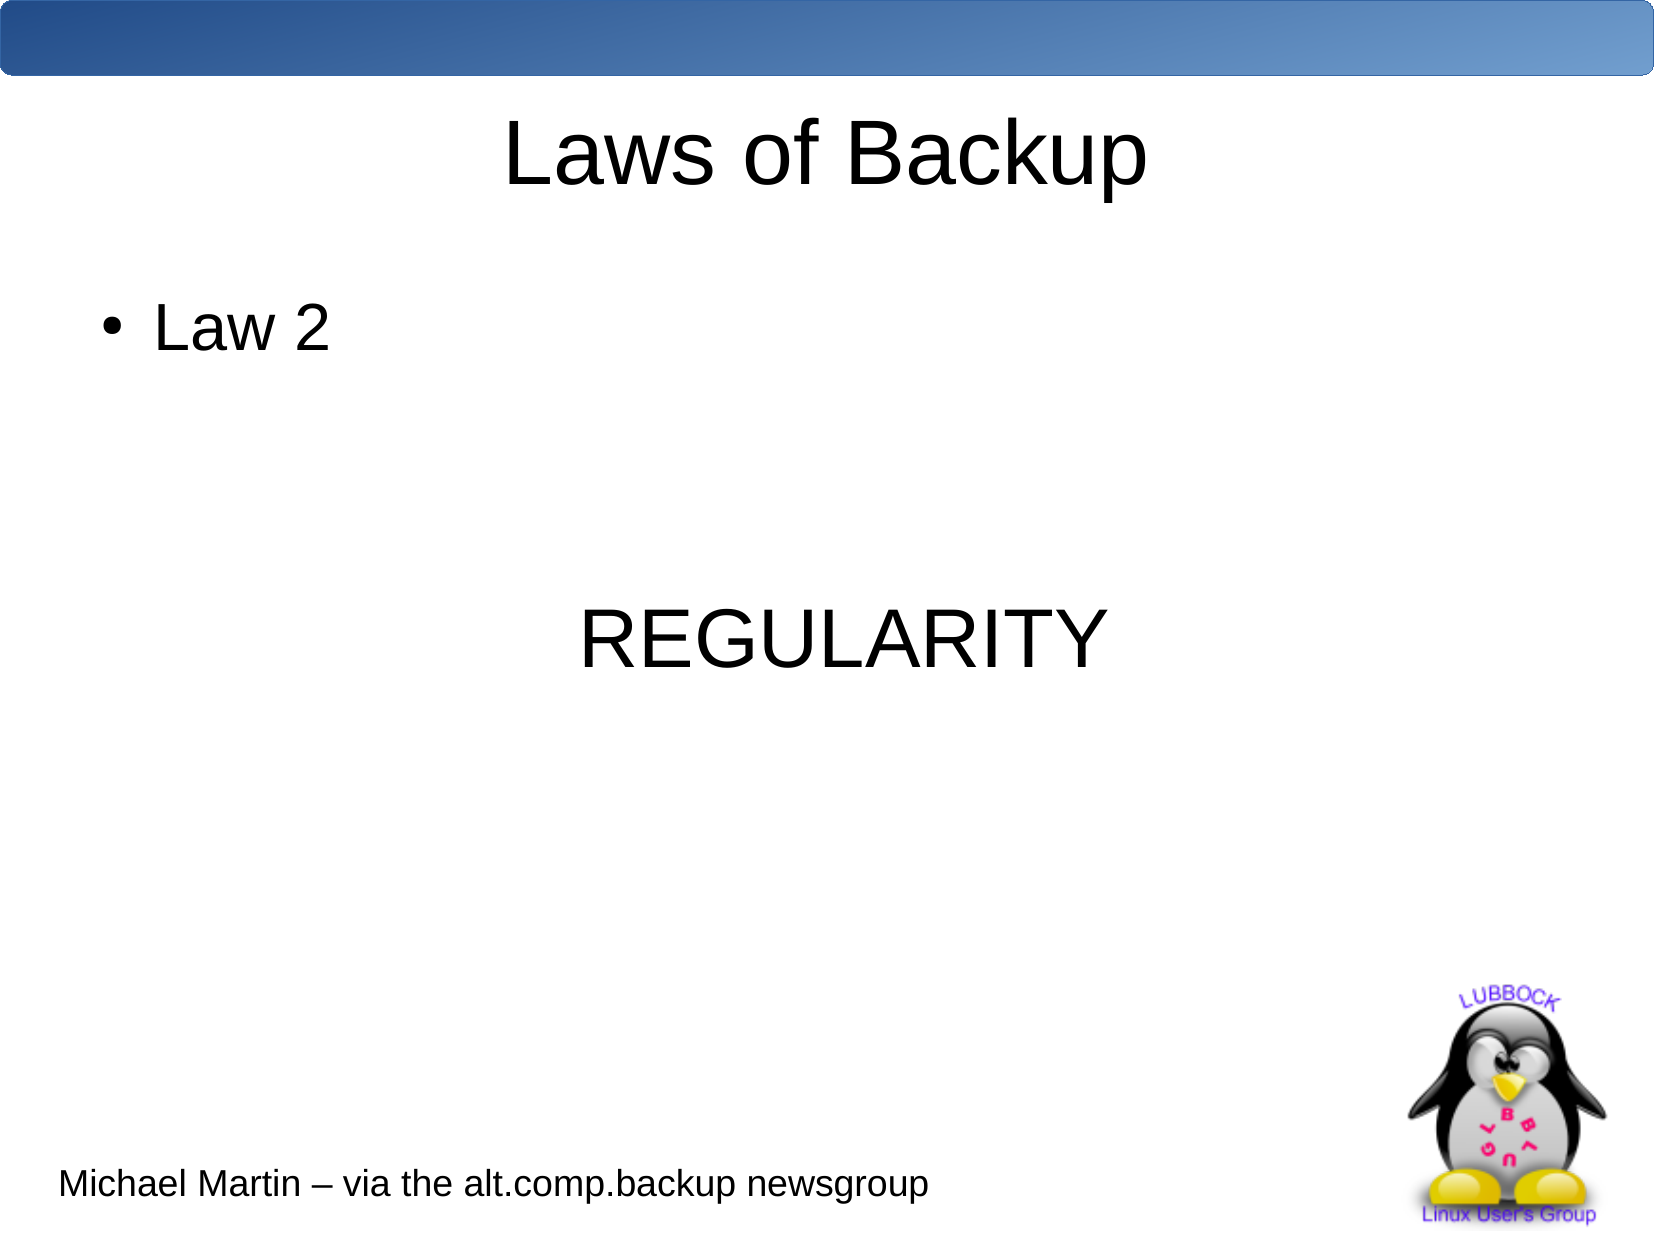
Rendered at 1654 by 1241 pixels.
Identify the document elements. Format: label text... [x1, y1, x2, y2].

title Laws of Backup [82, 76, 1571, 257]
text_box [0, 0, 1654, 76]
list Law 2 REGULARITY [82, 290, 1571, 1010]
text_box Michael Martin – via the alt.comp.backup newsgroup [43, 1155, 1081, 1212]
picture [1380, 974, 1636, 1231]
